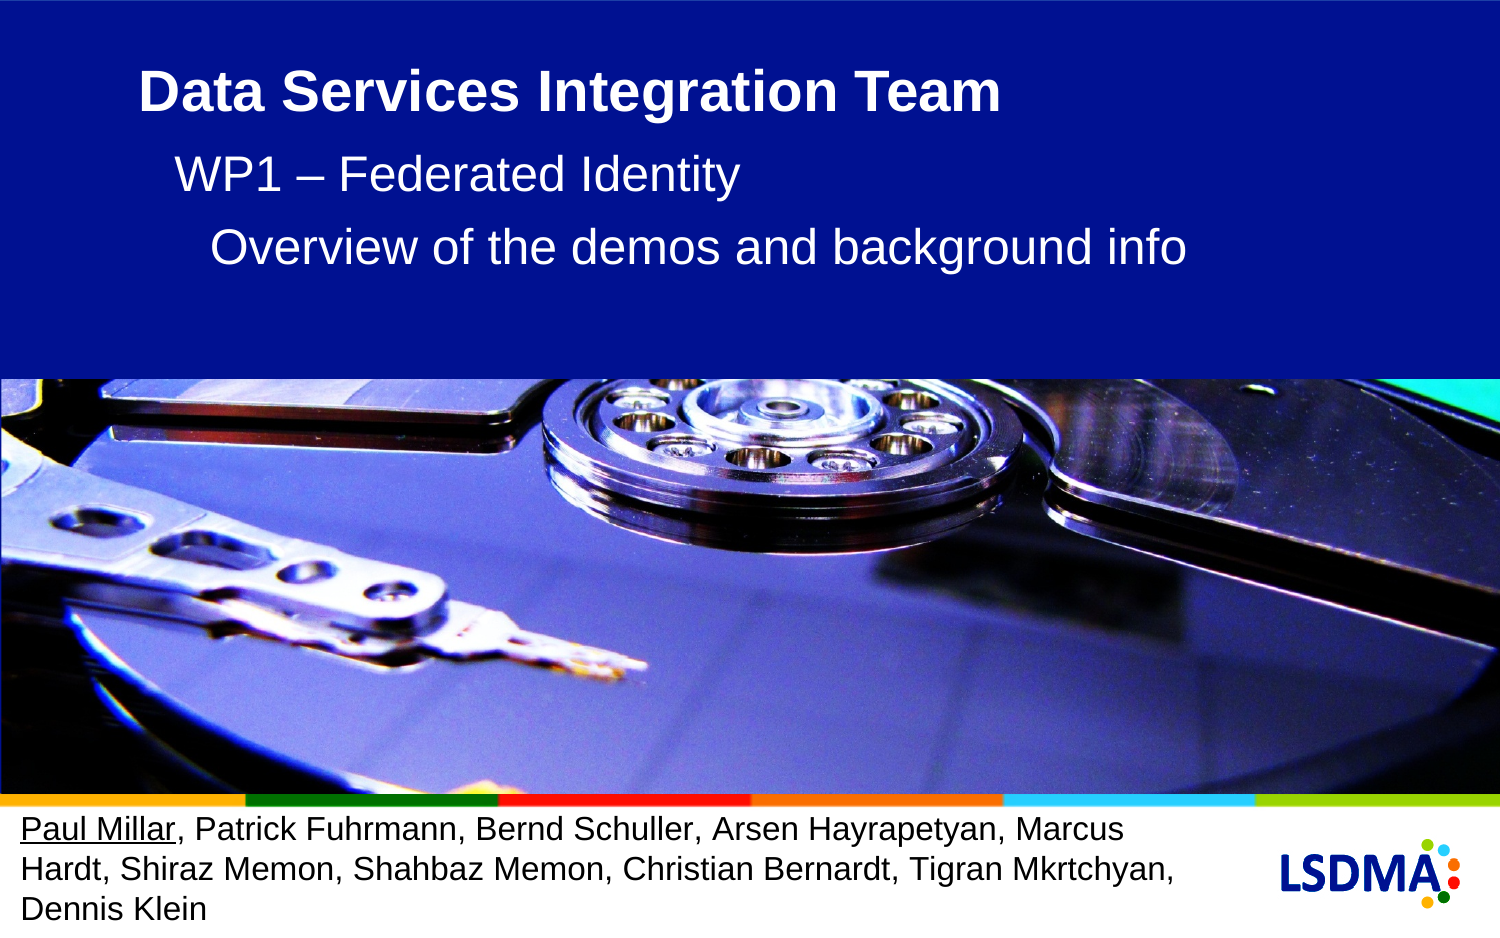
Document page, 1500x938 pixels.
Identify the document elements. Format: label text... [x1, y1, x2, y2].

picture [0, 0, 1500, 938]
title Data Services Integration Team [123, 45, 1353, 115]
subtitle WP1 – Federated Identity Overview of the demos and background info [123, 134, 1365, 262]
text_box Paul Millar, Patrick Fuhrmann, Bernd Schuller, Arsen Hayrapetyan, Marcus Hardt, Shiraz Memon, Shahbaz Memon, Christian Bernardt, Tigran Mkrtchyan, Dennis Klein [5, 799, 1241, 928]
